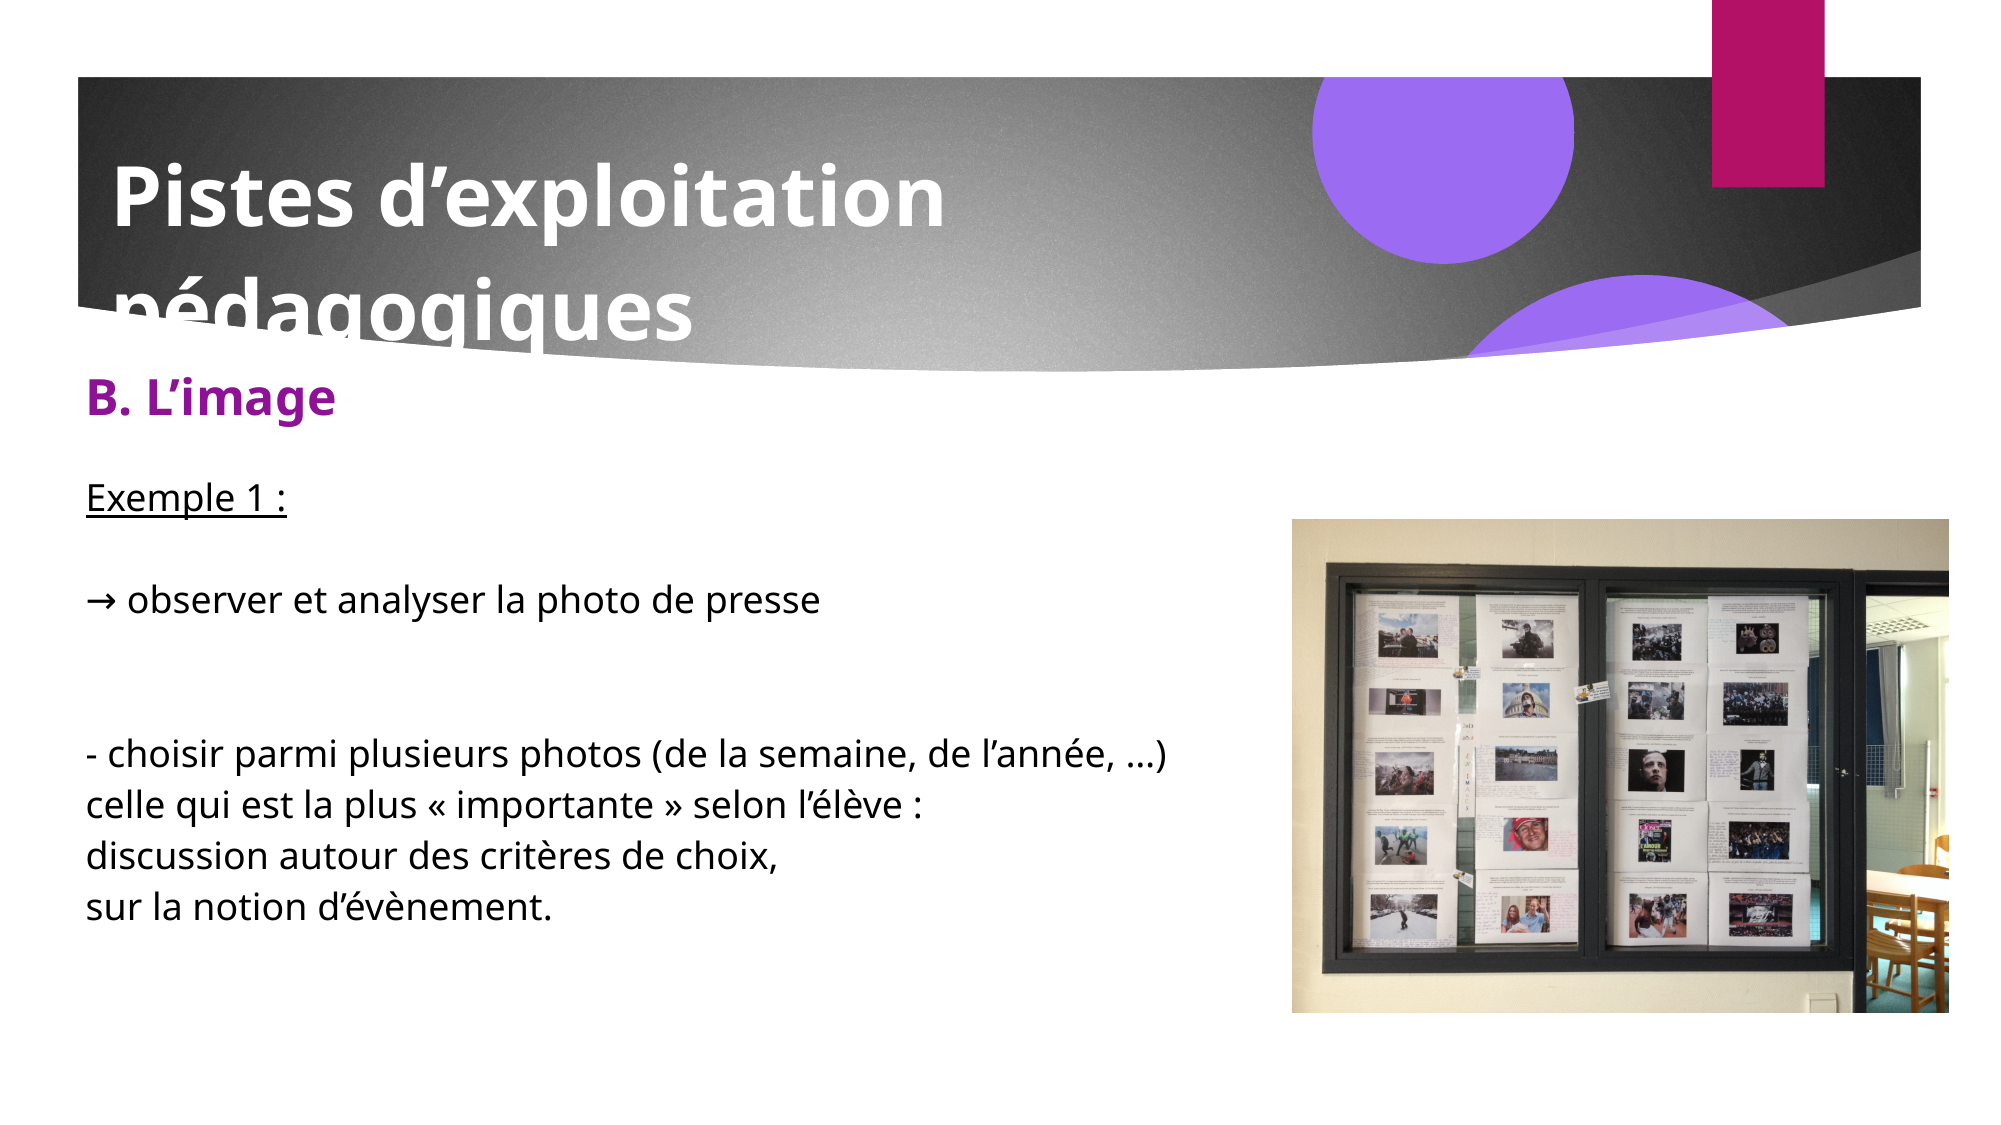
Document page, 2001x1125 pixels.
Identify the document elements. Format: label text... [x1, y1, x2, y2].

picture [391, 326, 452, 347]
picture [308, 326, 322, 335]
text_box B. L’image Exemple 1 : → observer et analyser la photo de presse - choisir parmi plusieurs photos (de la semaine, de l’année, …) celle qui est la plus « importante » selon l’élève : discussion autour des critères de choix, sur la notion d’évènement. [70, 354, 1878, 1117]
picture [515, 326, 530, 331]
title Pistes d’exploitation pédagogiques [110, 177, 1548, 326]
picture [385, 326, 400, 331]
picture [1548, 78, 1920, 300]
picture [568, 326, 583, 331]
picture [332, 326, 347, 331]
picture [280, 326, 295, 331]
picture [360, 326, 388, 341]
picture [1292, 519, 1949, 1013]
picture [436, 326, 451, 331]
picture [463, 326, 531, 353]
picture [543, 326, 1497, 354]
picture [79, 78, 1323, 310]
